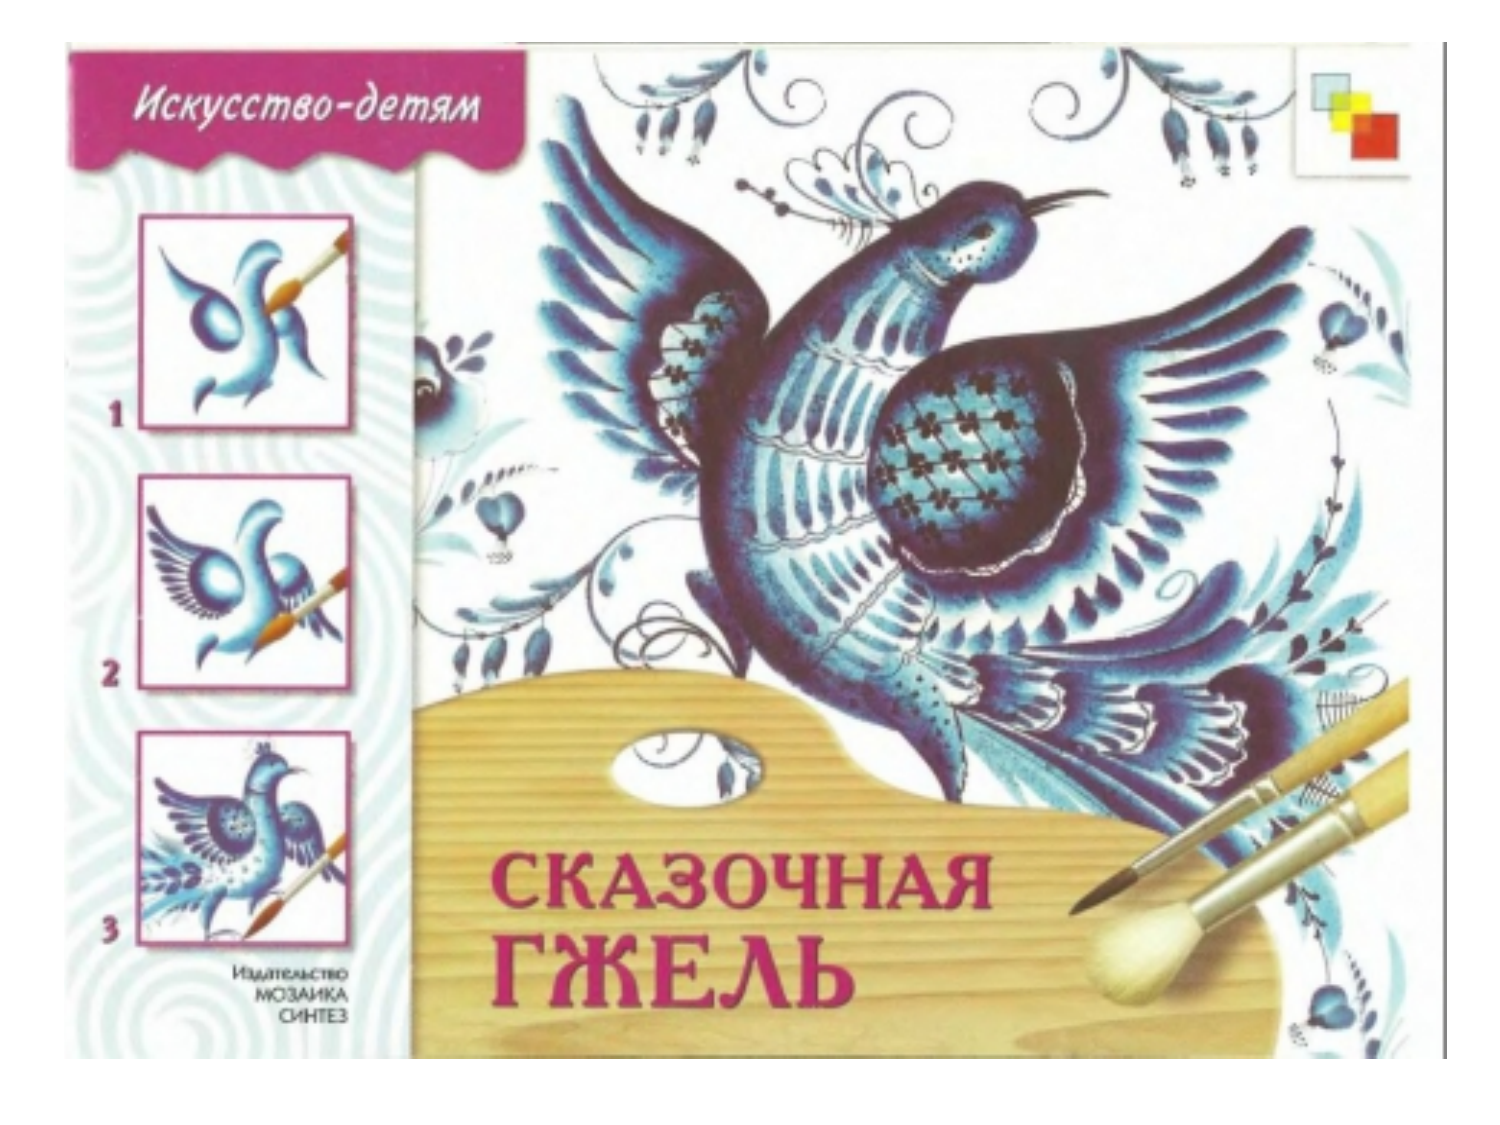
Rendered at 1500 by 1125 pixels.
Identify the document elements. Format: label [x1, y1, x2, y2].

picture [64, 42, 1447, 1059]
